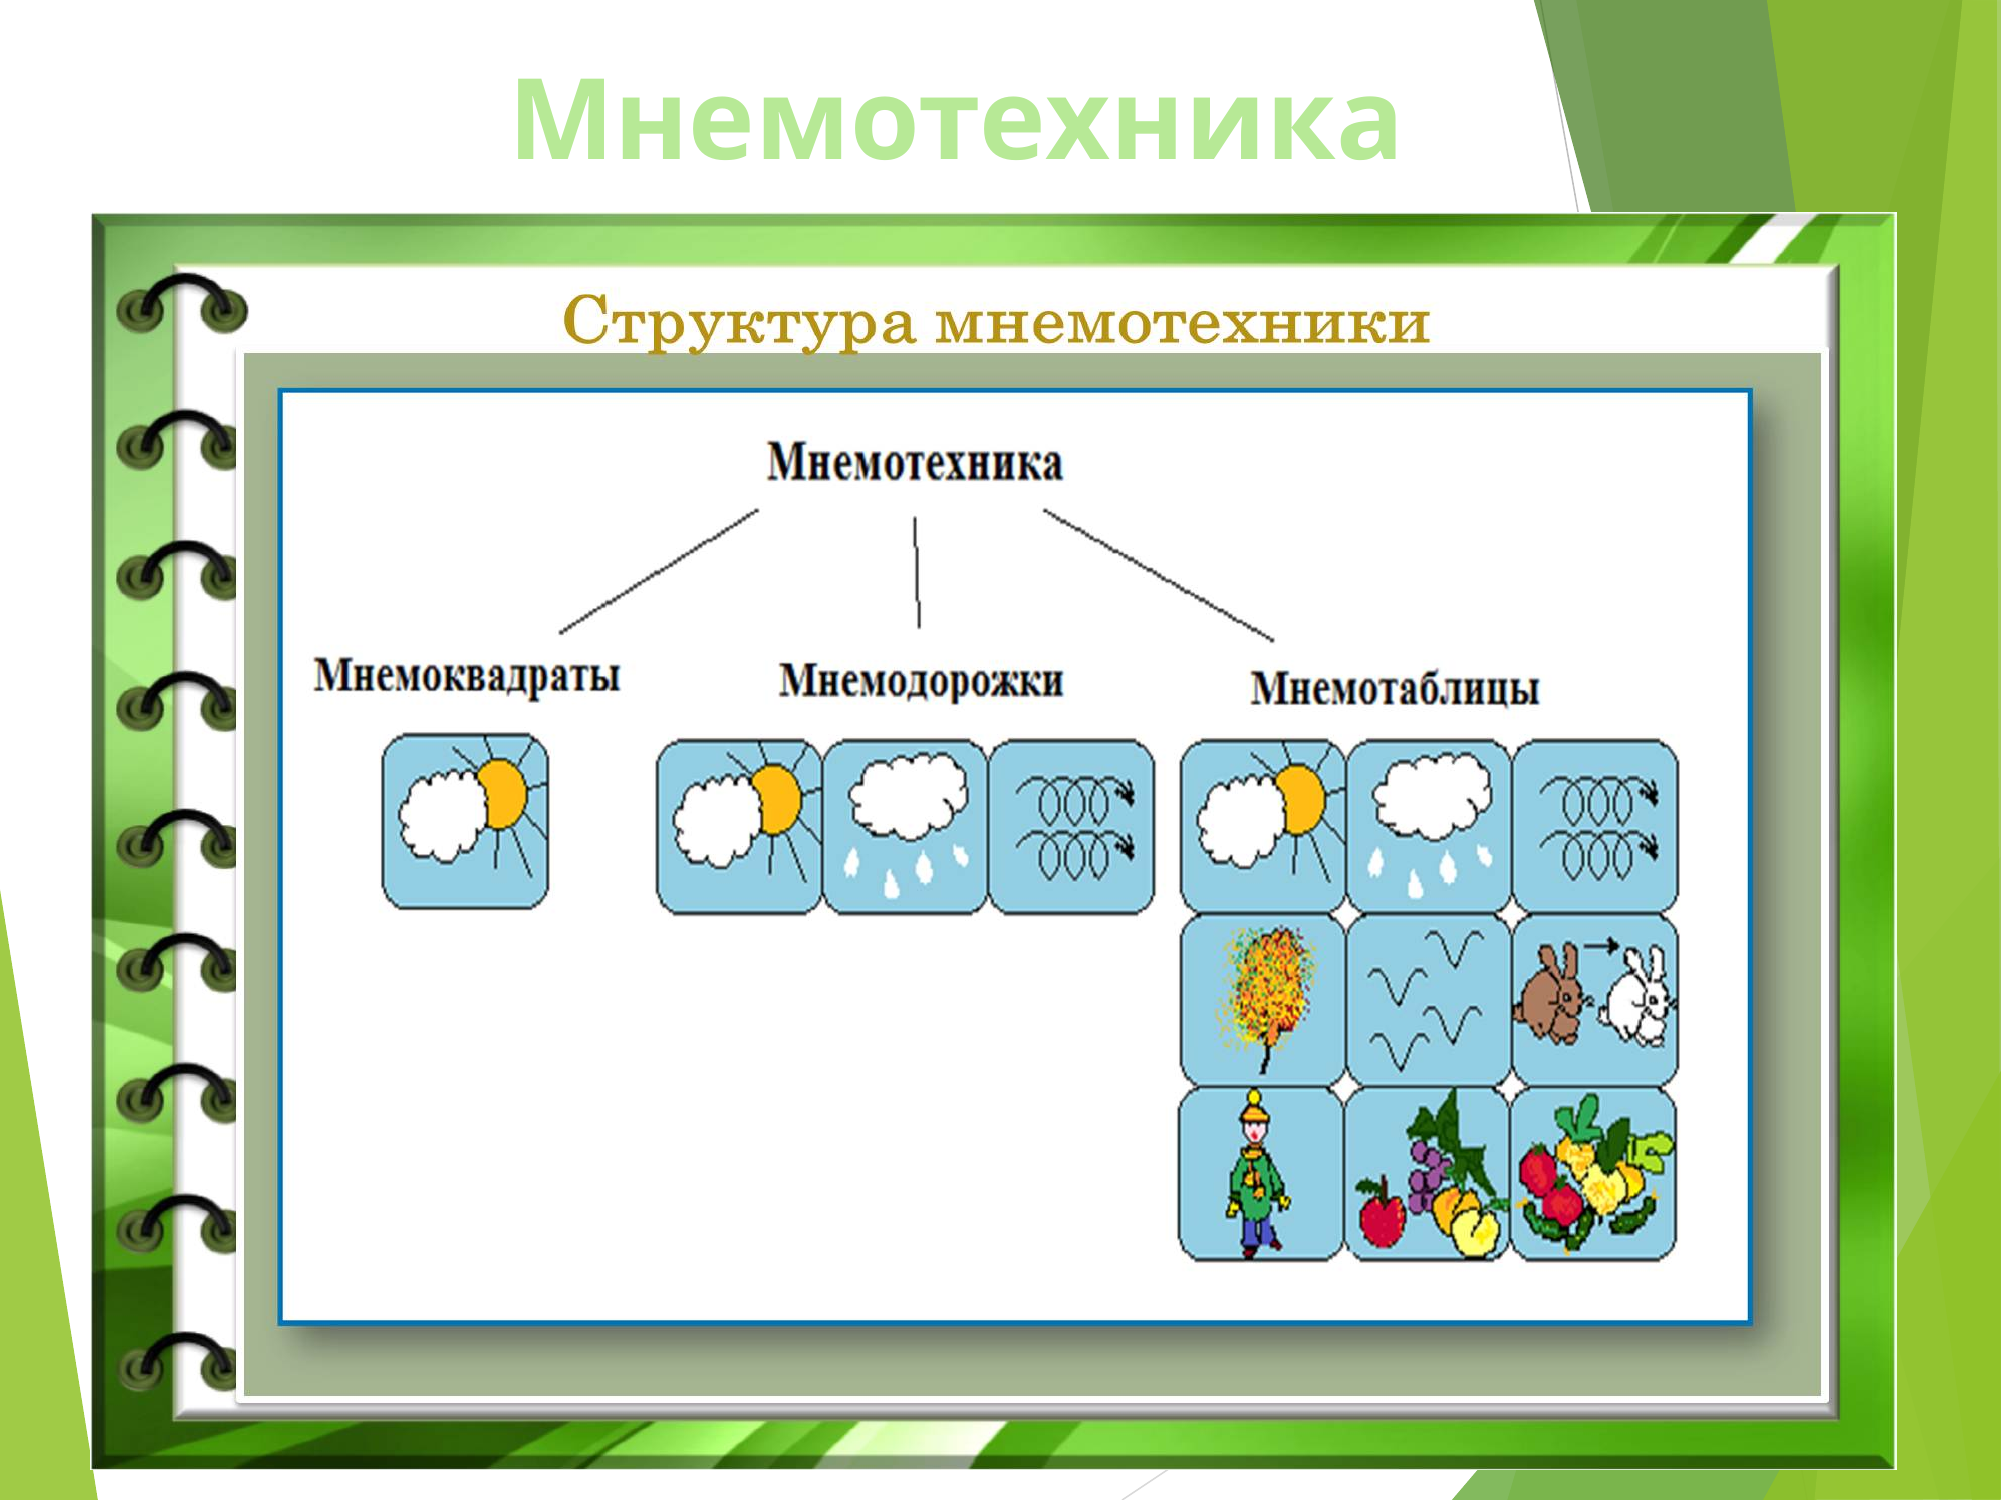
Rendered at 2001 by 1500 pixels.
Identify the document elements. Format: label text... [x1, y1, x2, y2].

text_box Мнемотехника [493, 40, 1420, 190]
picture [90, 212, 1897, 1471]
